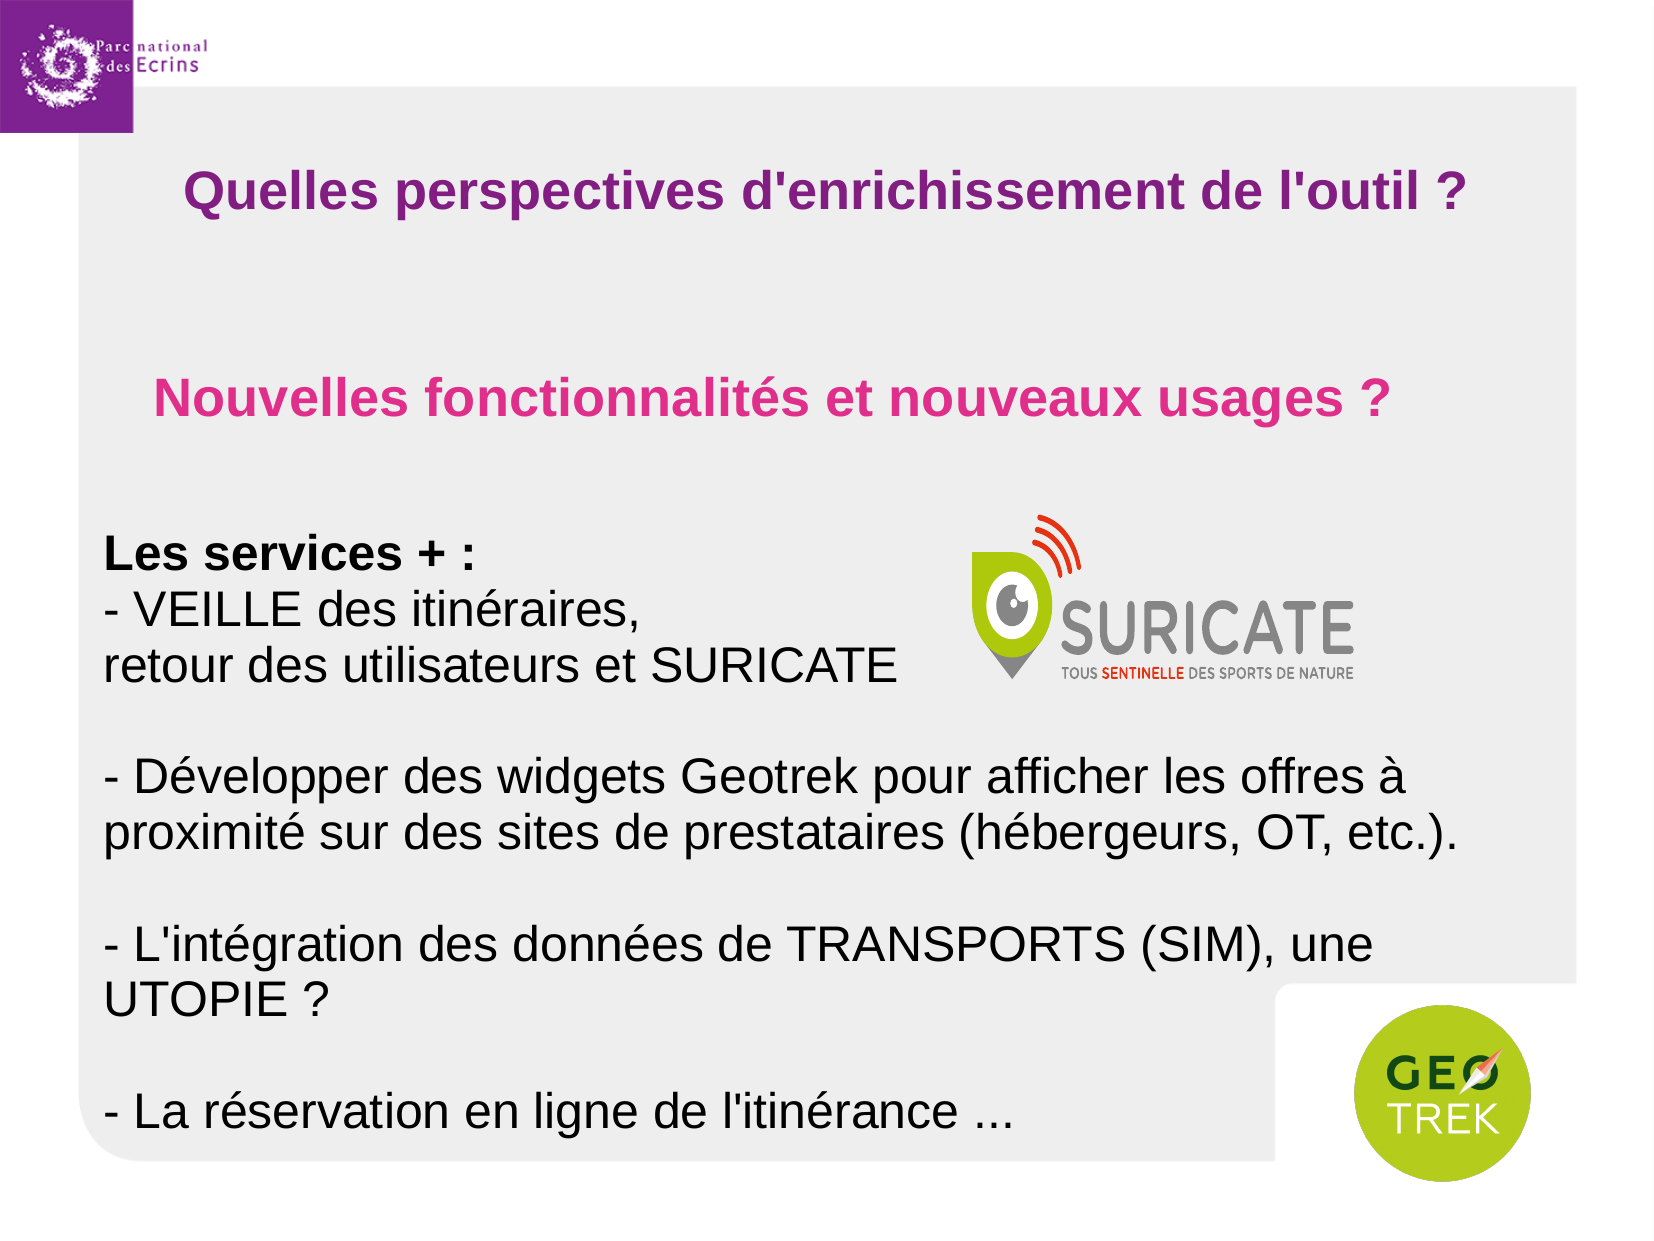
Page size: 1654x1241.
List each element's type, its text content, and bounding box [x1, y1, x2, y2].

picture [0, 0, 1654, 1241]
list Nouvelles fonctionnalités et nouveaux usages ? [82, 361, 1571, 1081]
title Quelles perspectives d'enrichissement de l'outil ? [82, 115, 1571, 266]
text_box Les services + : - VEILLE des itinéraires, retour des utilisateurs et SURICATE - Développer des widgets Geotrek pour afficher les offres à proximité sur des sites de prestataires (hébergeurs, OT, etc.). - L'intégration des données de TRANSPORTS (SIM), une UTOPIE ? - La réservation en ligne de l'itinérance ... [88, 518, 1565, 1204]
